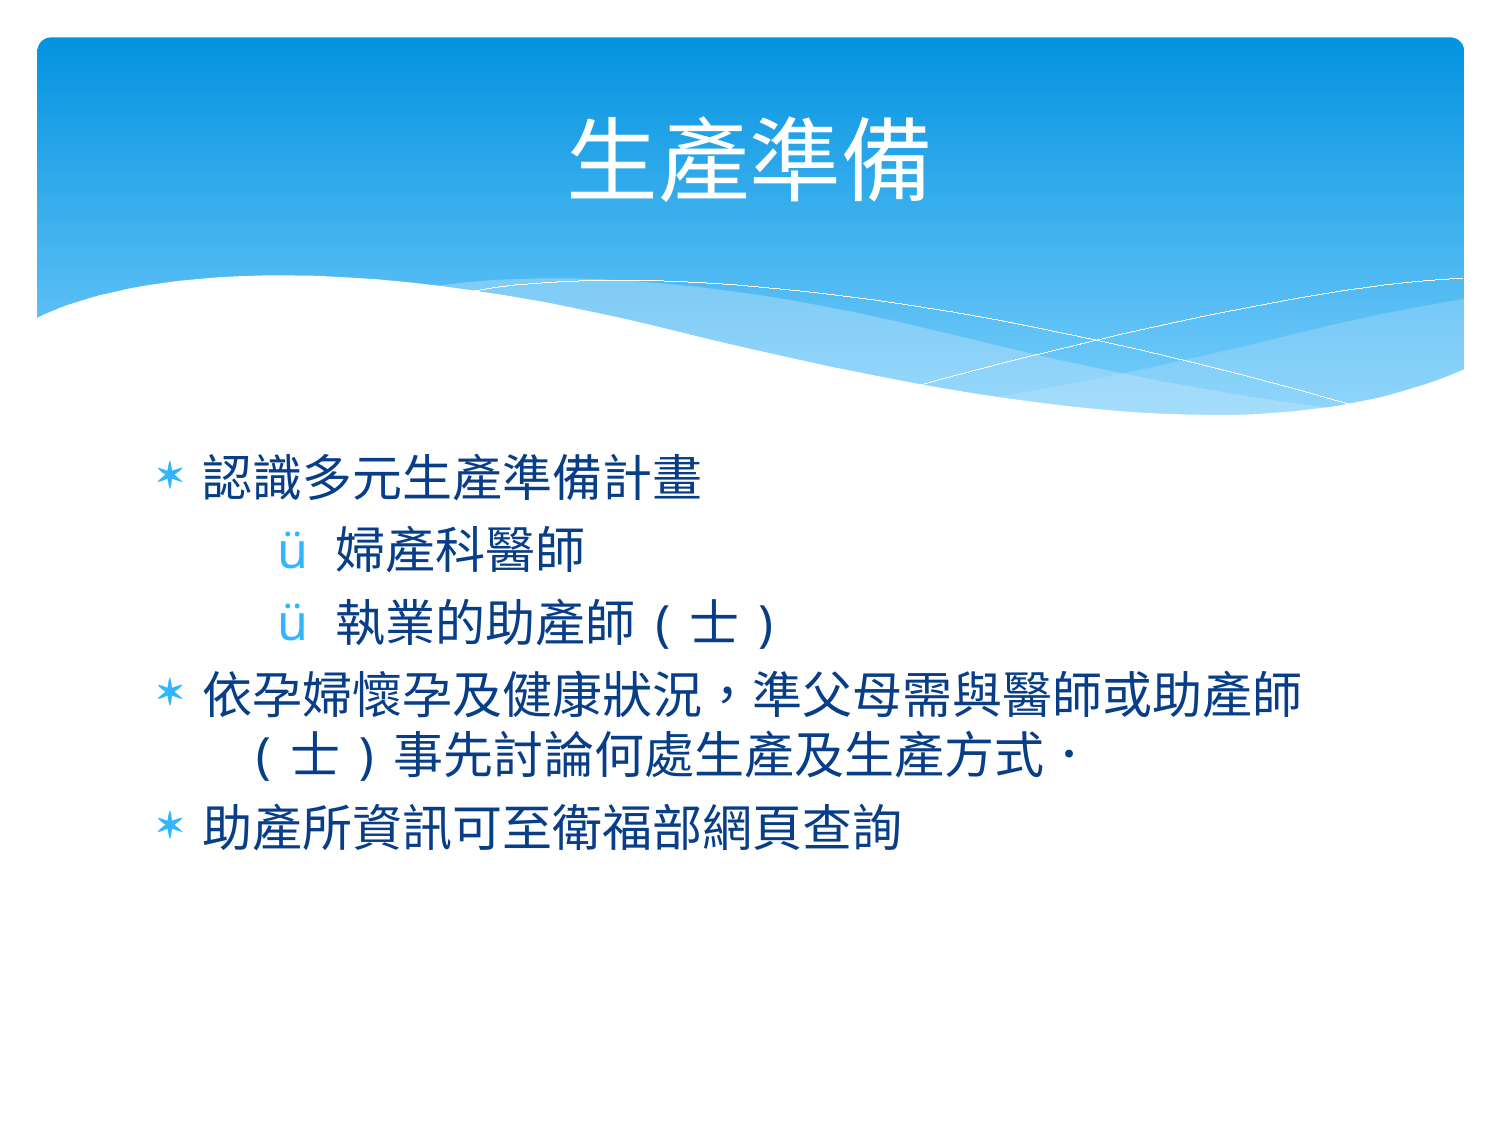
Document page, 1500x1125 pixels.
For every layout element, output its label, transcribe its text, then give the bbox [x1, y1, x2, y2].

title 生產準備 [75, 55, 1426, 261]
list 認識多元生產準備計畫 婦產科醫師 執業的助產師(士) 依孕婦懷孕及健康狀況，準父母需與醫師或助產師(士)事先討論何處生產及生產方式． 助產所資訊可至衛福部網頁查詢 [142, 438, 1359, 1005]
